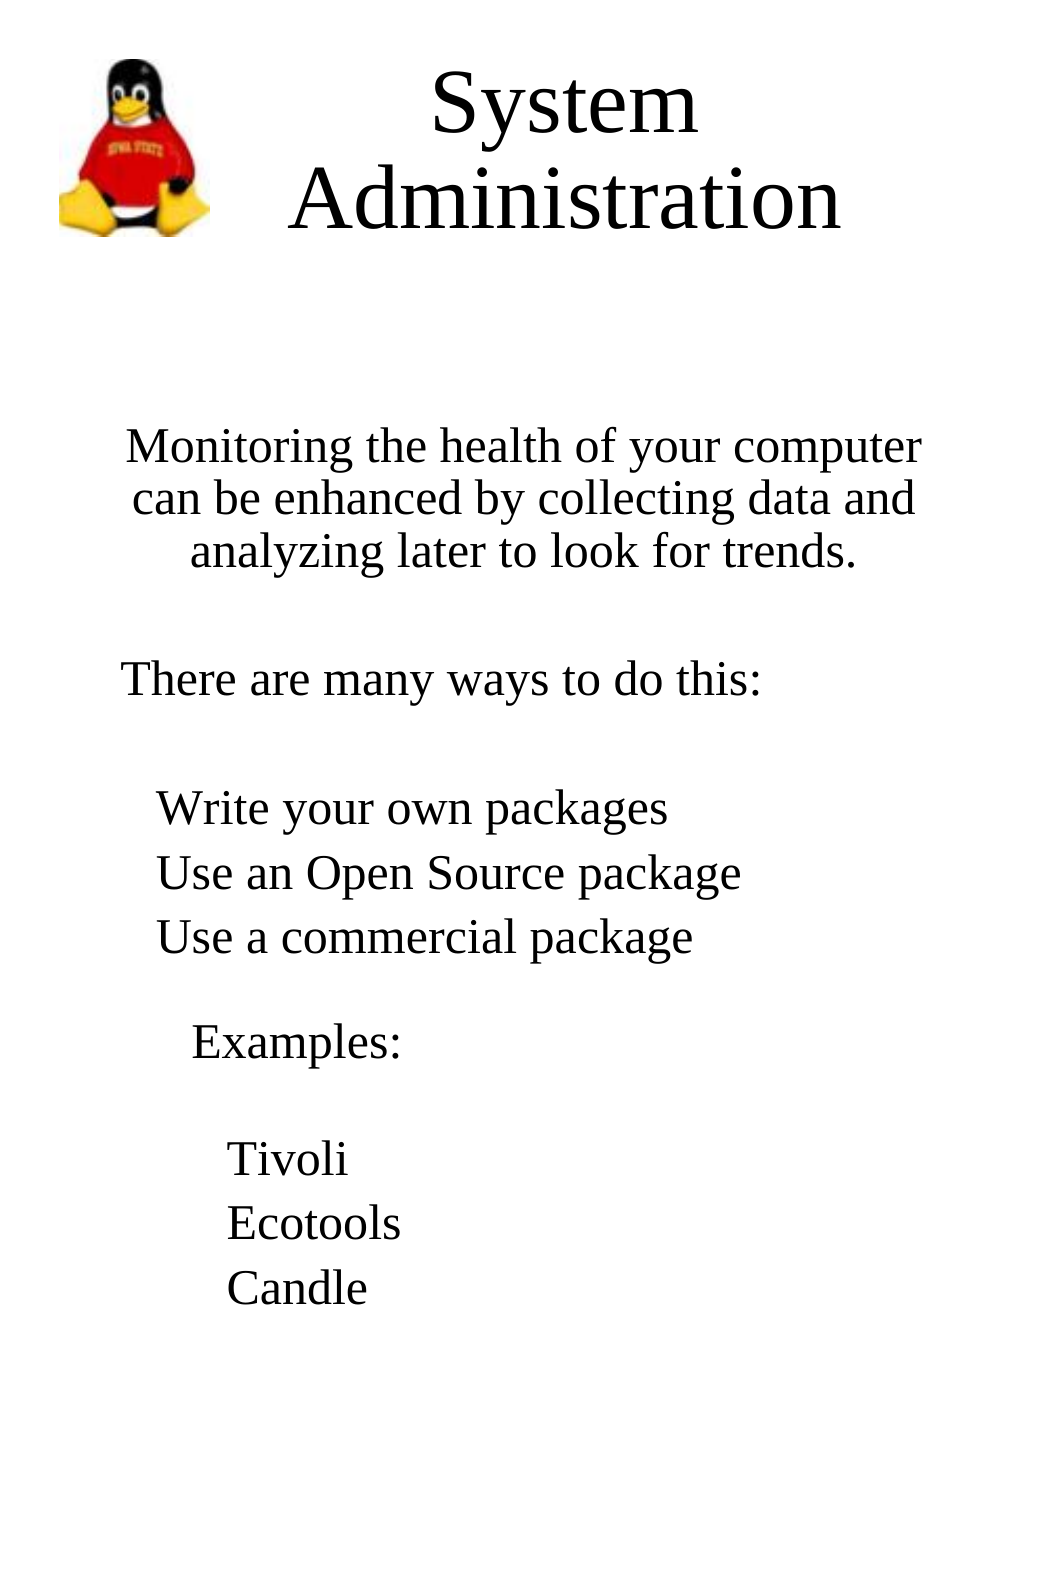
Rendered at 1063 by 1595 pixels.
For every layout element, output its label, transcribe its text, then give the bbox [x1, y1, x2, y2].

title System Administration [237, 28, 893, 191]
subtitle Monitoring the health of your computer can be enhanced by collecting data and analyzing later to look for trends. There are many ways to do this: Write your own packages Use an Open Source package Use a commercial package Examples: Tivoli Ecotools Candle [120, 191, 928, 1595]
picture [59, 59, 210, 237]
